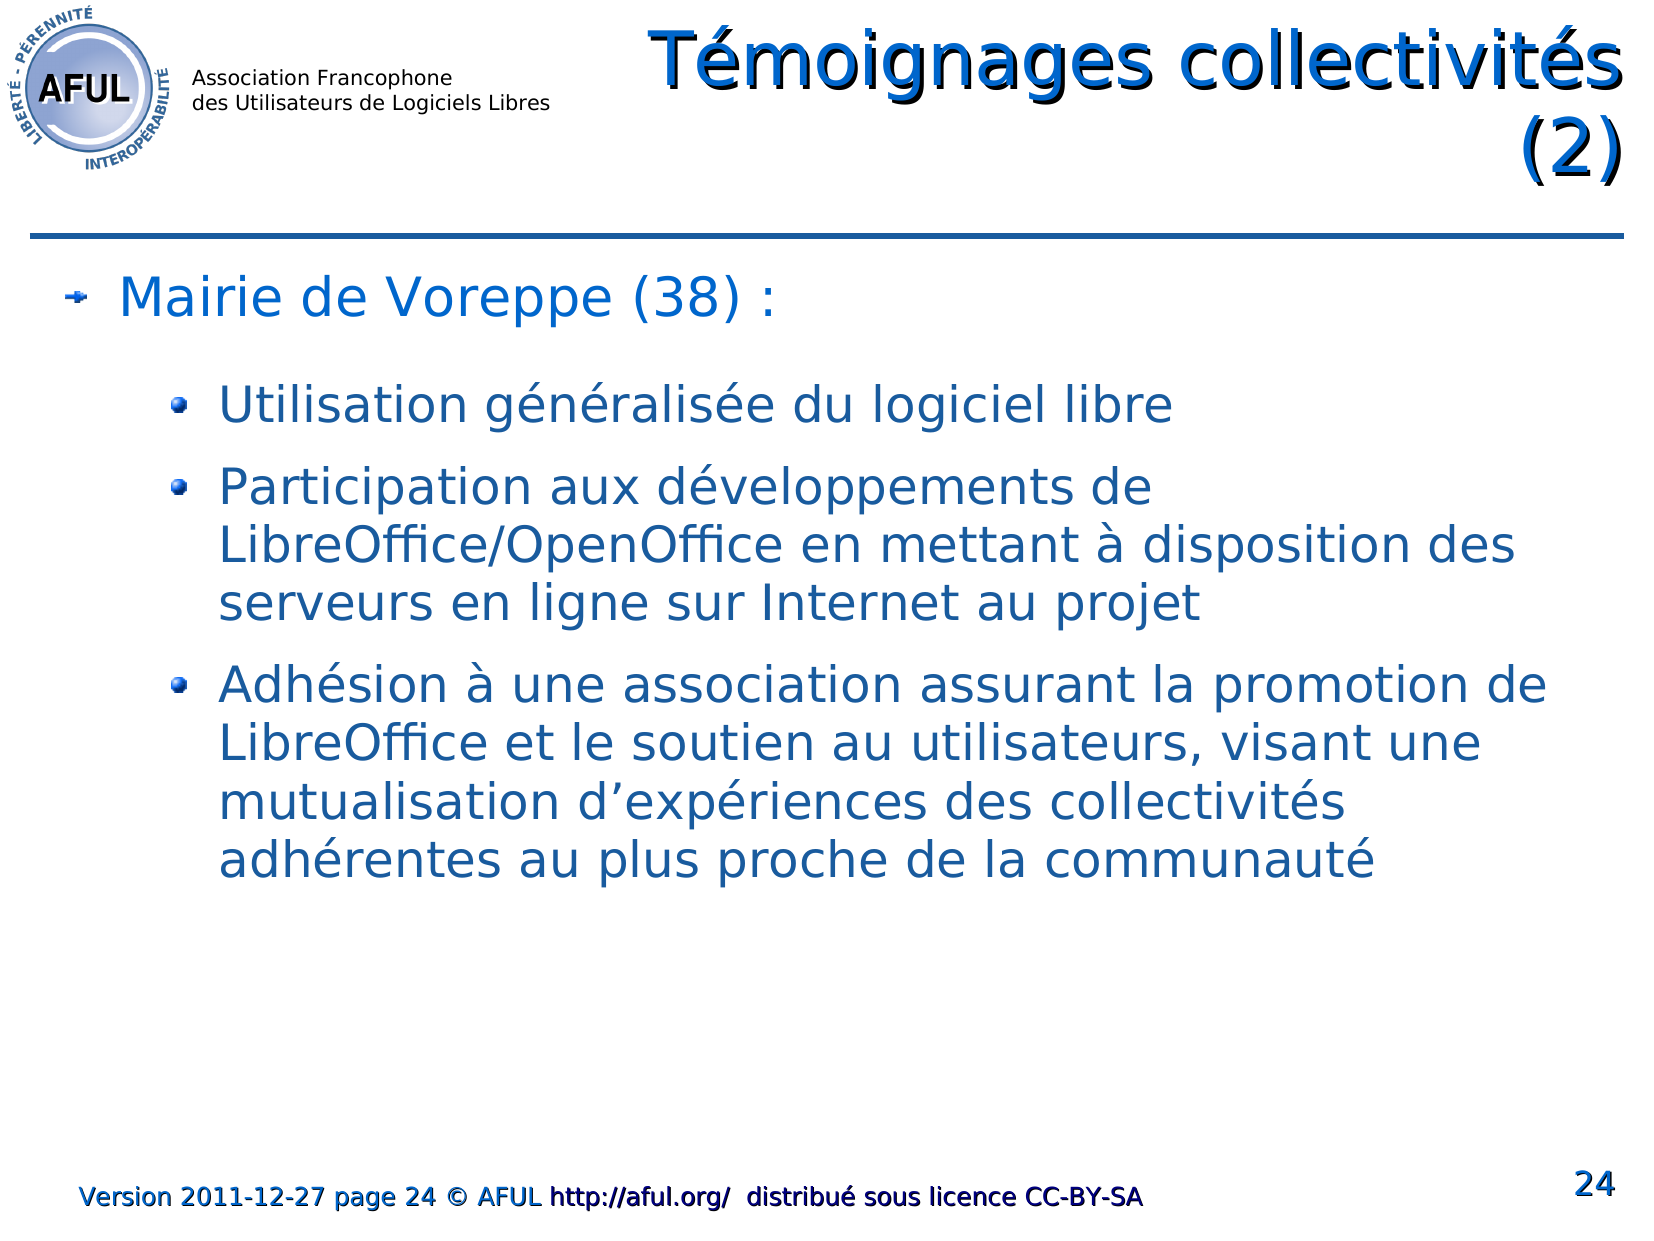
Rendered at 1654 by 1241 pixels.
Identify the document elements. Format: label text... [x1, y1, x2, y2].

title Témoignages collectivités (2) [501, 0, 1625, 207]
list Mairie de Voreppe (38) : Utilisation généralisée du logiciel libre Participation aux développements de LibreOffice/OpenOffice en mettant à disposition des serveurs en ligne sur Internet au projet Adhésion à une association assurant la promotion de LibreOffice et le soutien au utilisateurs, visant une mutualisation d’expériences des collectivités adhérentes au plus proche de la communauté [47, 265, 1595, 1211]
picture [0, 0, 178, 178]
